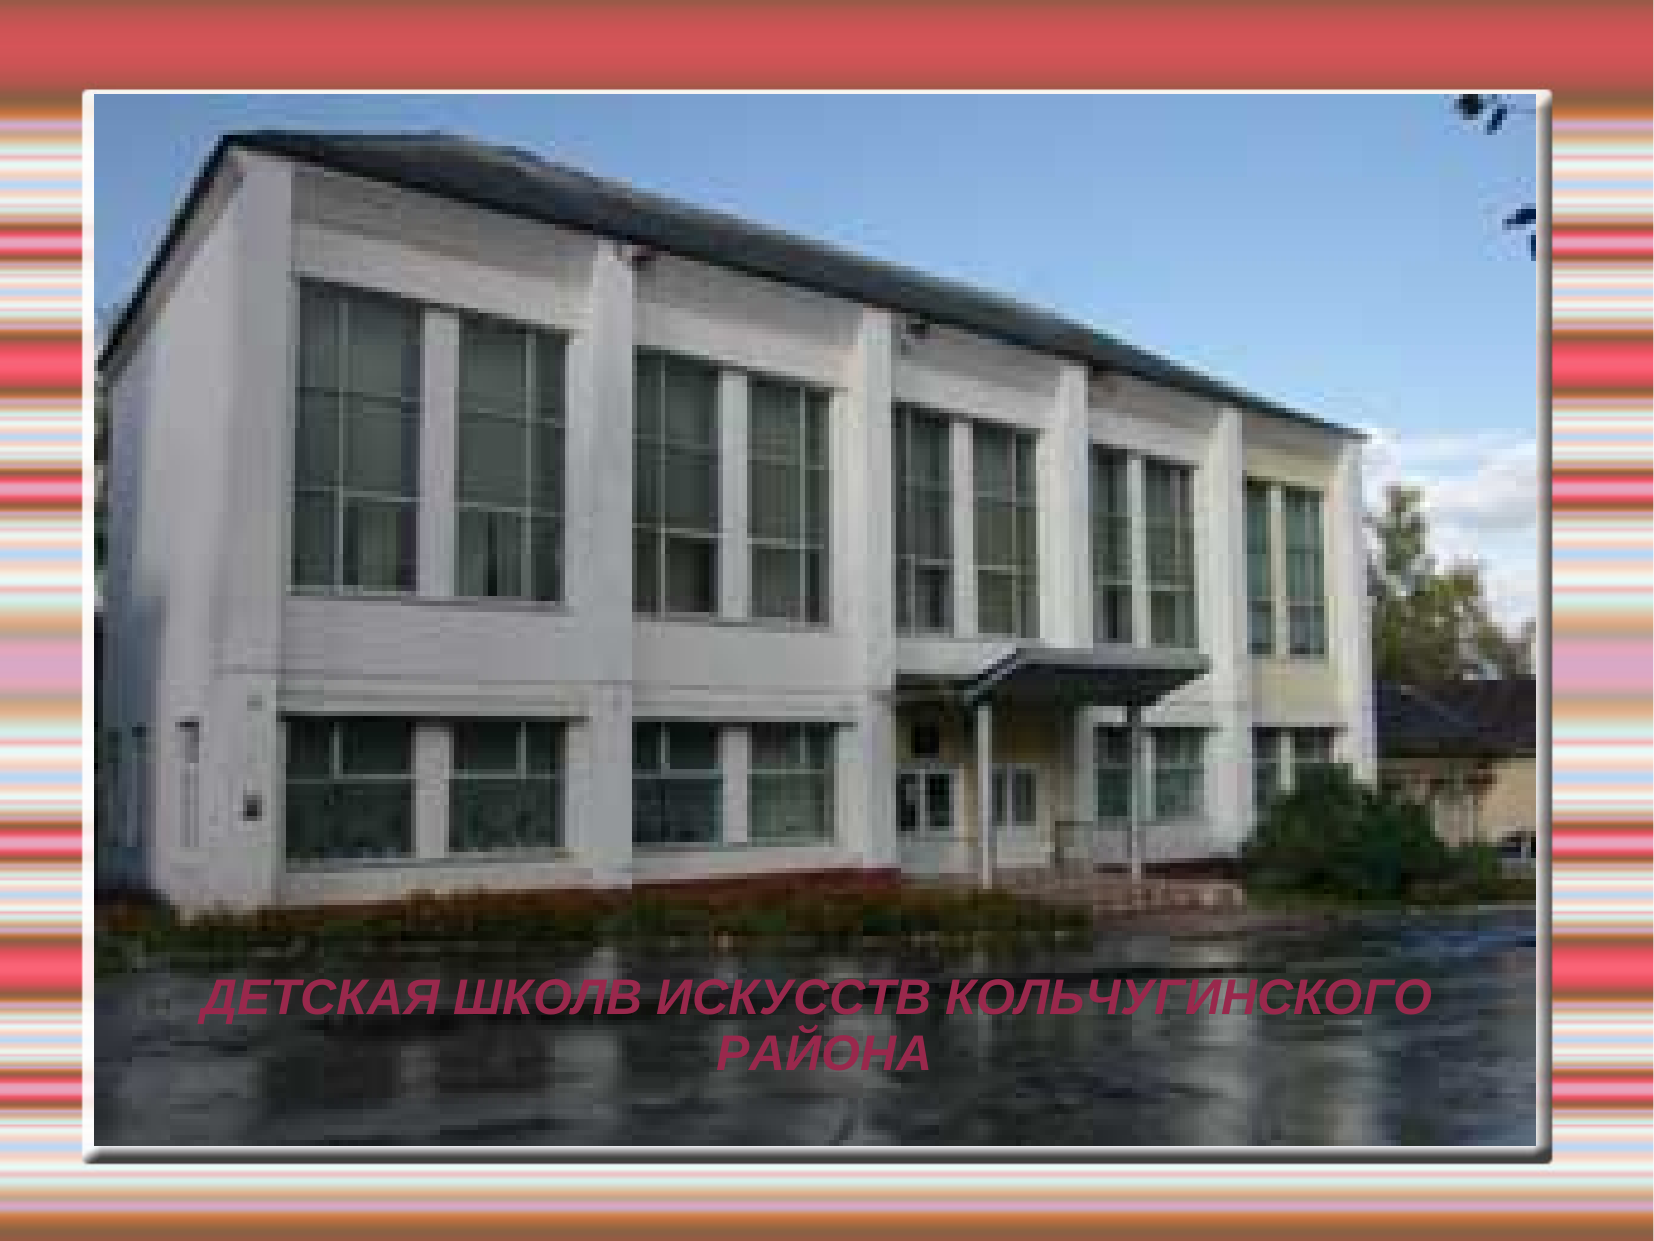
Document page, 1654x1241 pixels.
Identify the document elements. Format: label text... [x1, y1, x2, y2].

title ДЕТСКАЯ ШКОЛВ ИСКУССТВ КОЛЬЧУГИНСКОГО РАЙОНА [118, 921, 1531, 1129]
picture [0, 0, 1654, 1241]
